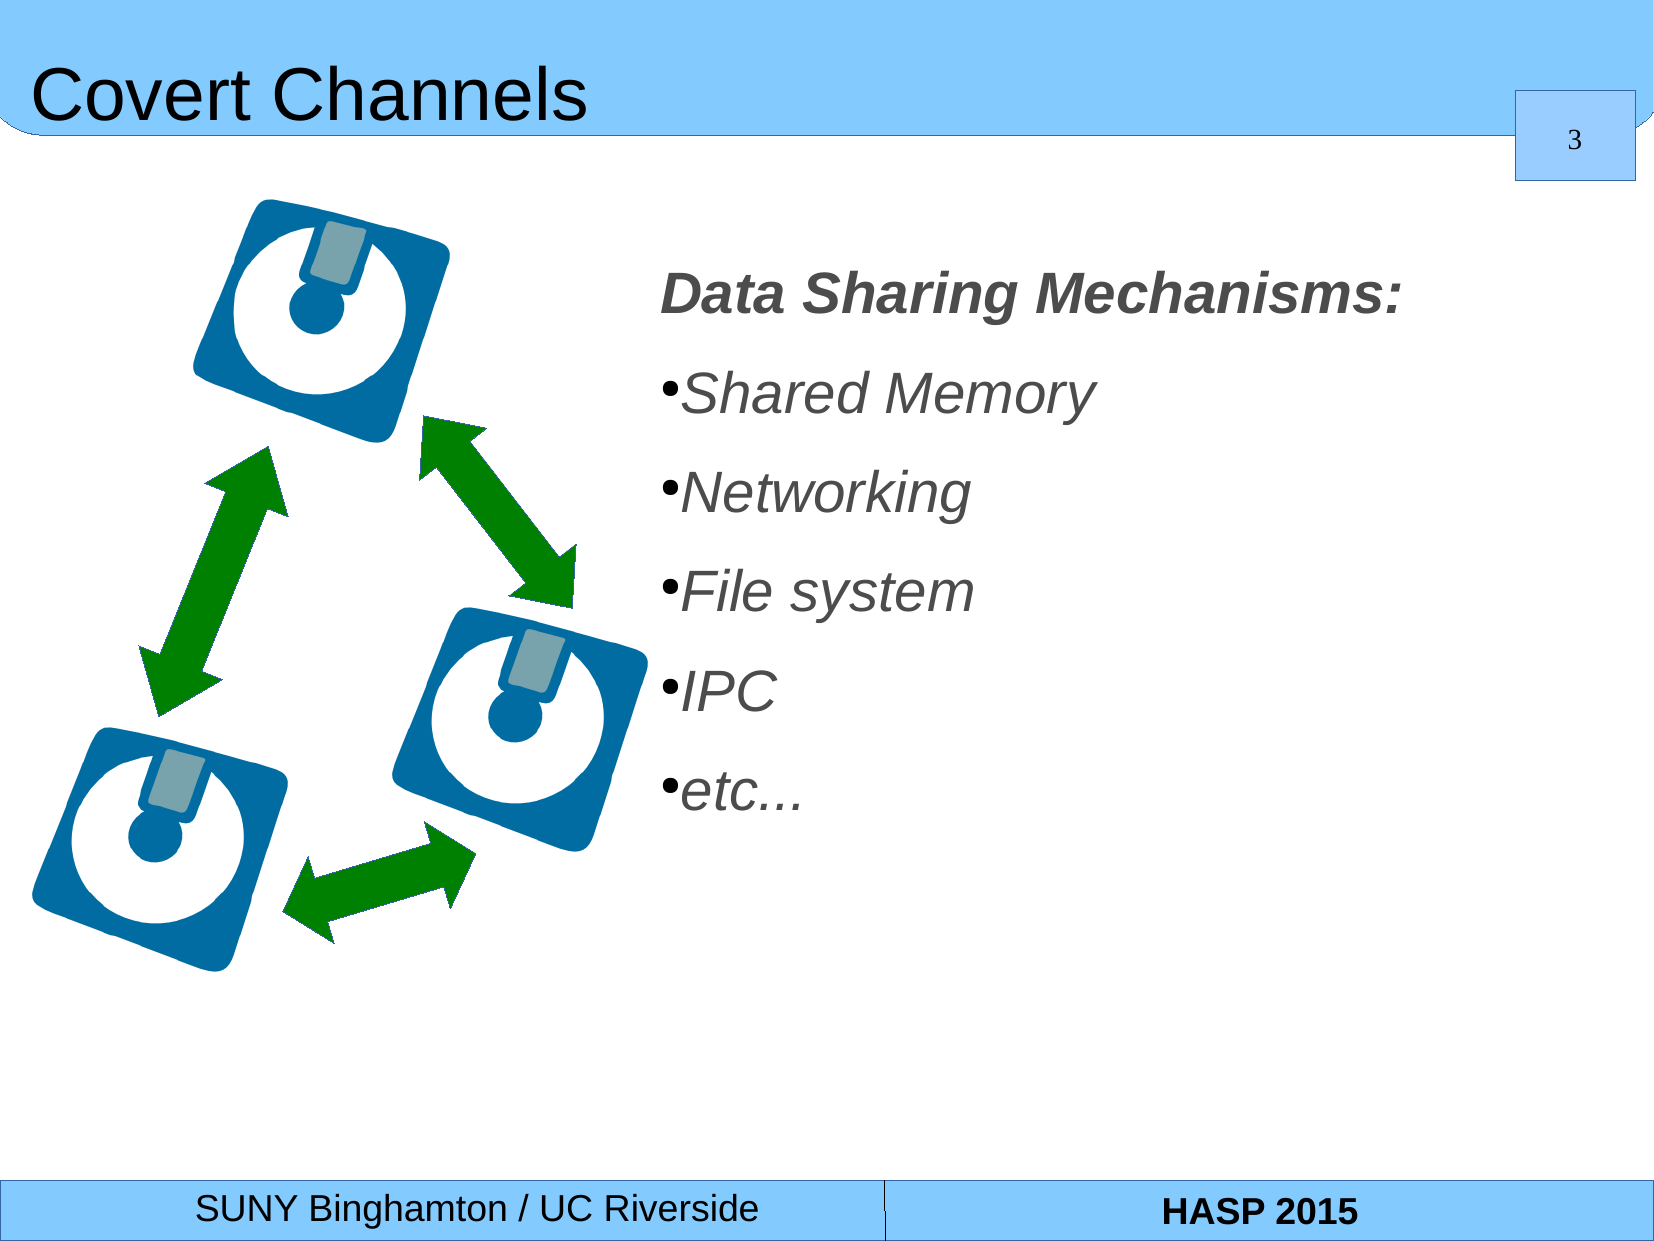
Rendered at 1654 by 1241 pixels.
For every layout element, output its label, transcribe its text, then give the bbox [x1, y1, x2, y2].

text_box [419, 415, 577, 609]
text_box [1515, 131, 1636, 166]
title Covert Channels [30, 45, 1636, 131]
text_box [138, 446, 289, 717]
text_box [282, 821, 476, 944]
picture [30, 720, 289, 979]
list Data Sharing Mechanisms: Shared Memory Networking File system IPC etc... [660, 255, 1606, 976]
picture [390, 600, 649, 859]
picture [191, 191, 451, 451]
